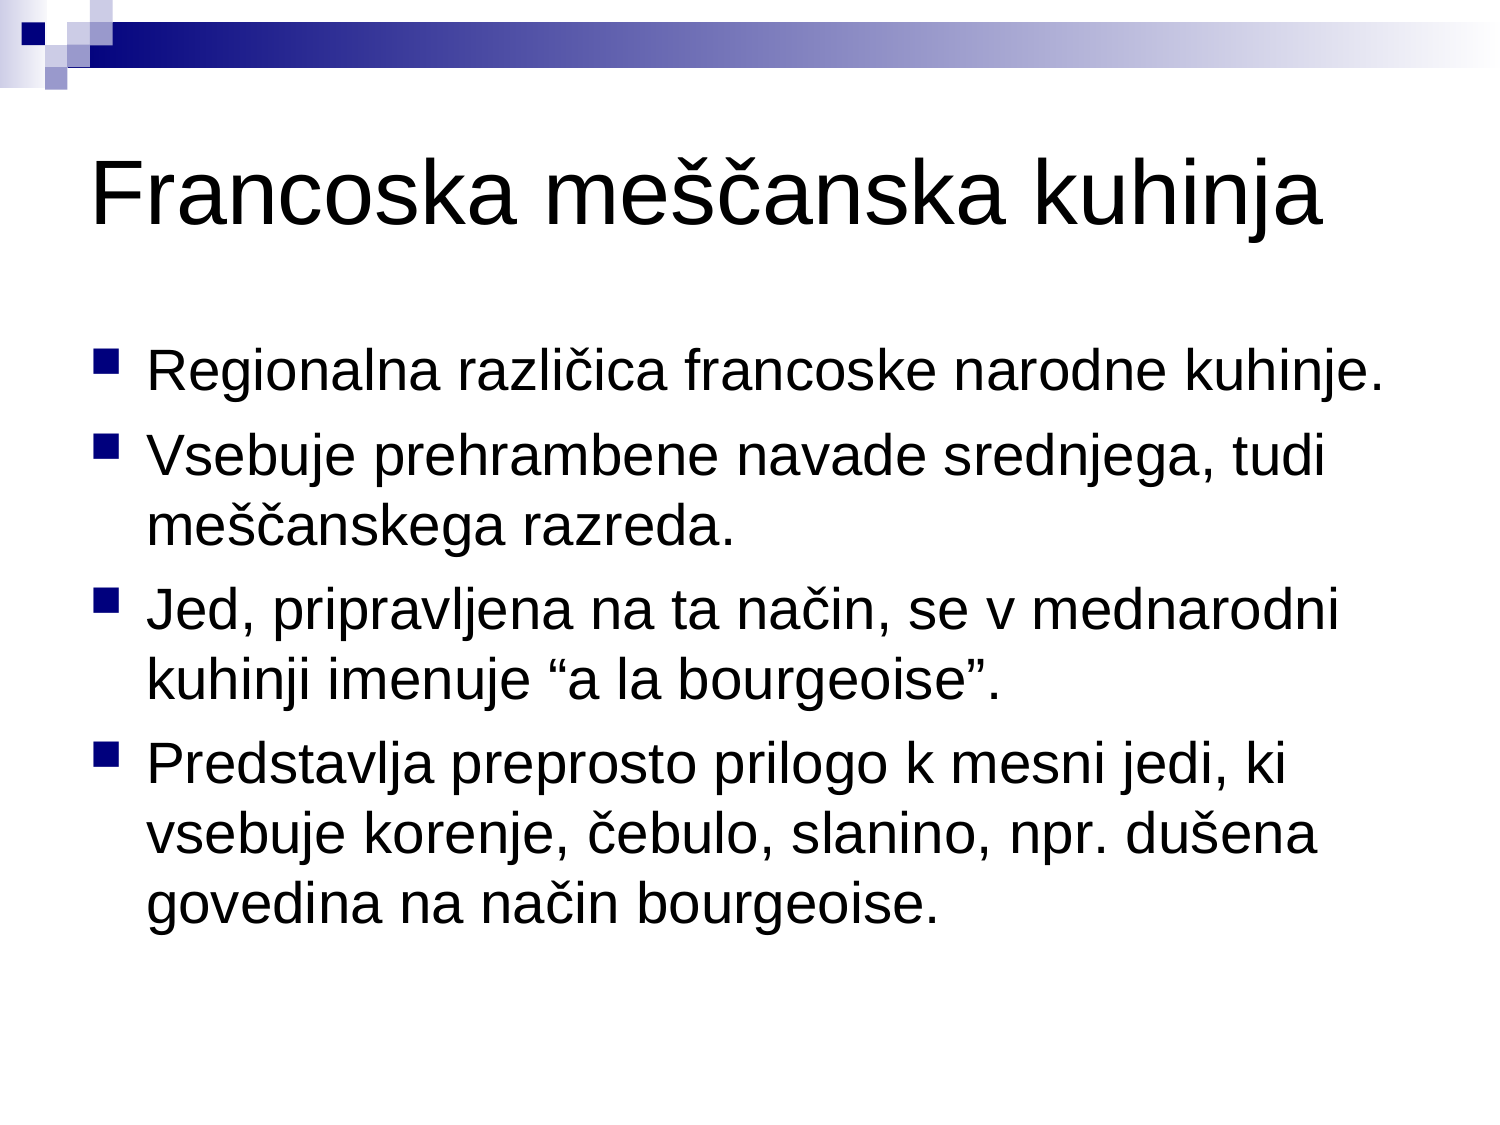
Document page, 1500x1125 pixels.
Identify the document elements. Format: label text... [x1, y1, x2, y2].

list Regionalna različica francoske narodne kuhinje. Vsebuje prehrambene navade srednjega, tudi meščanskega razreda. Jed, pripravljena na ta način, se v mednarodni kuhinji imenuje “a la bourgeoise”. Predstavlja preprosto prilogo k mesni jedi, ki vsebuje korenje, čebulo, slanino, npr. dušena govedina na način bourgeoise. [75, 324, 1426, 963]
title Francoska meščanska kuhinja [75, 75, 1426, 301]
